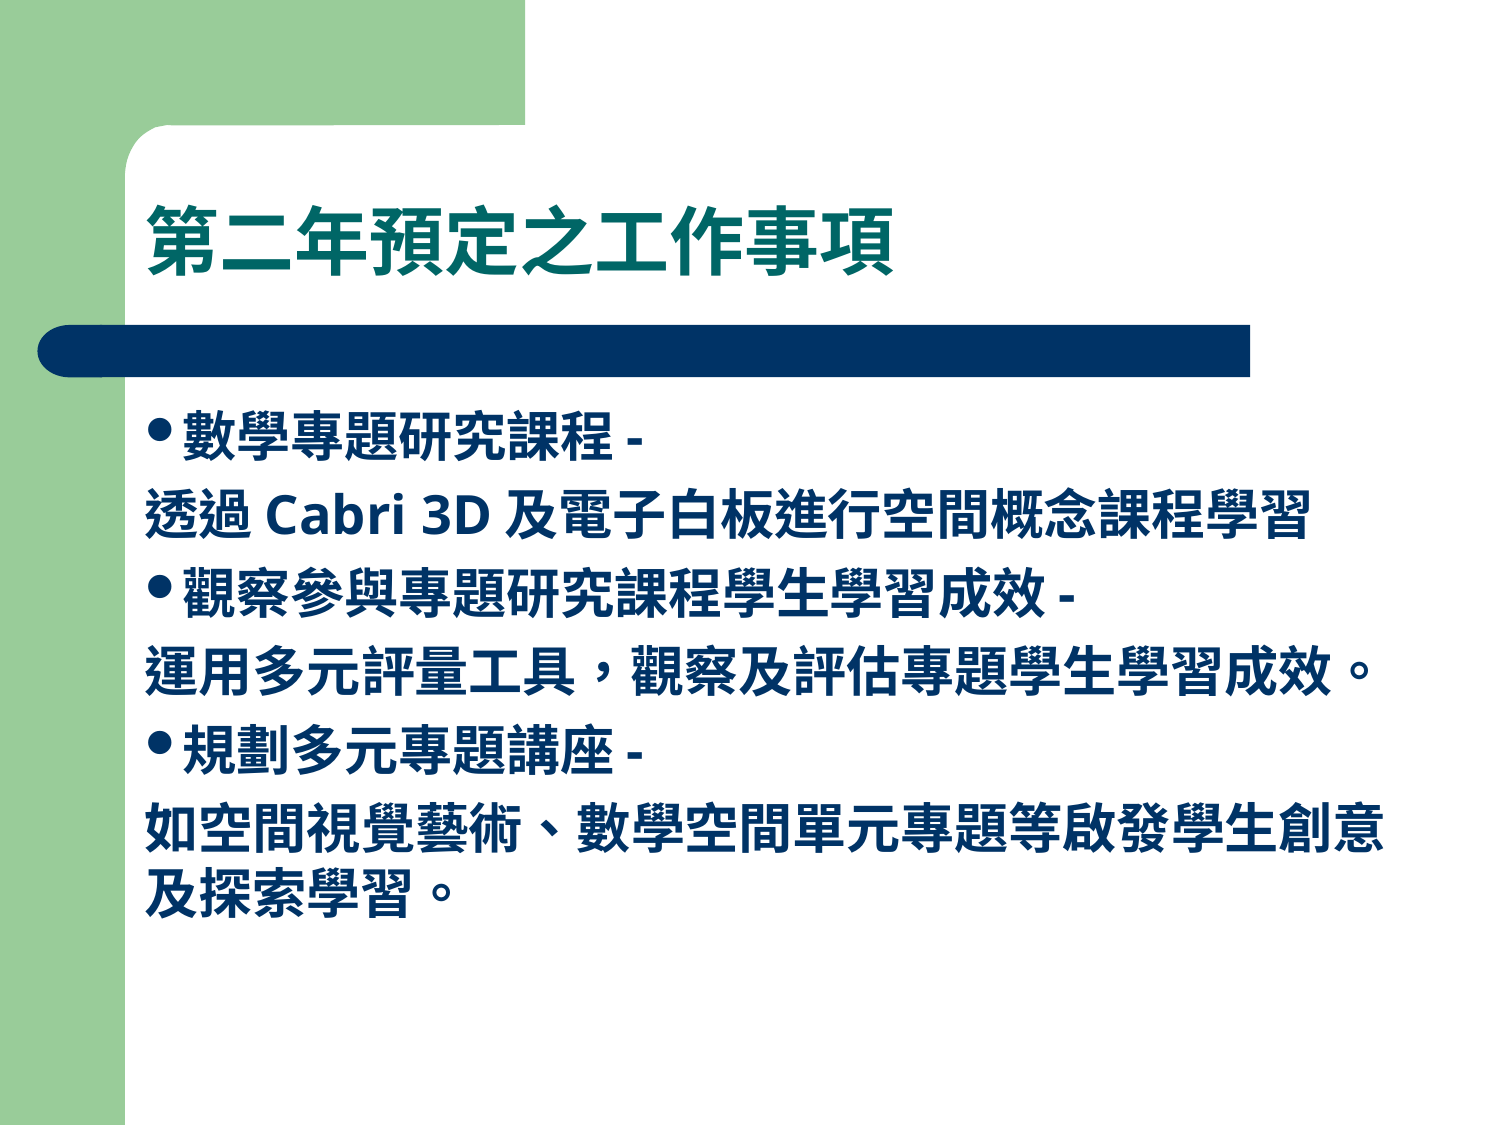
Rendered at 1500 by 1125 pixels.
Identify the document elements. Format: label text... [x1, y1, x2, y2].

title 第二年預定之工作事項 [136, 136, 1414, 301]
list 數學專題研究課程- 透過Cabri 3D及電子白板進行空間概念課程學習 觀察參與專題研究課程學生學習成效- 運用多元評量工具，觀察及評估專題學生學習成效。 規劃多元專題講座- 如空間視覺藝術、數學空間單元專題等啟發學生創意及探索學習。 [137, 387, 1400, 999]
